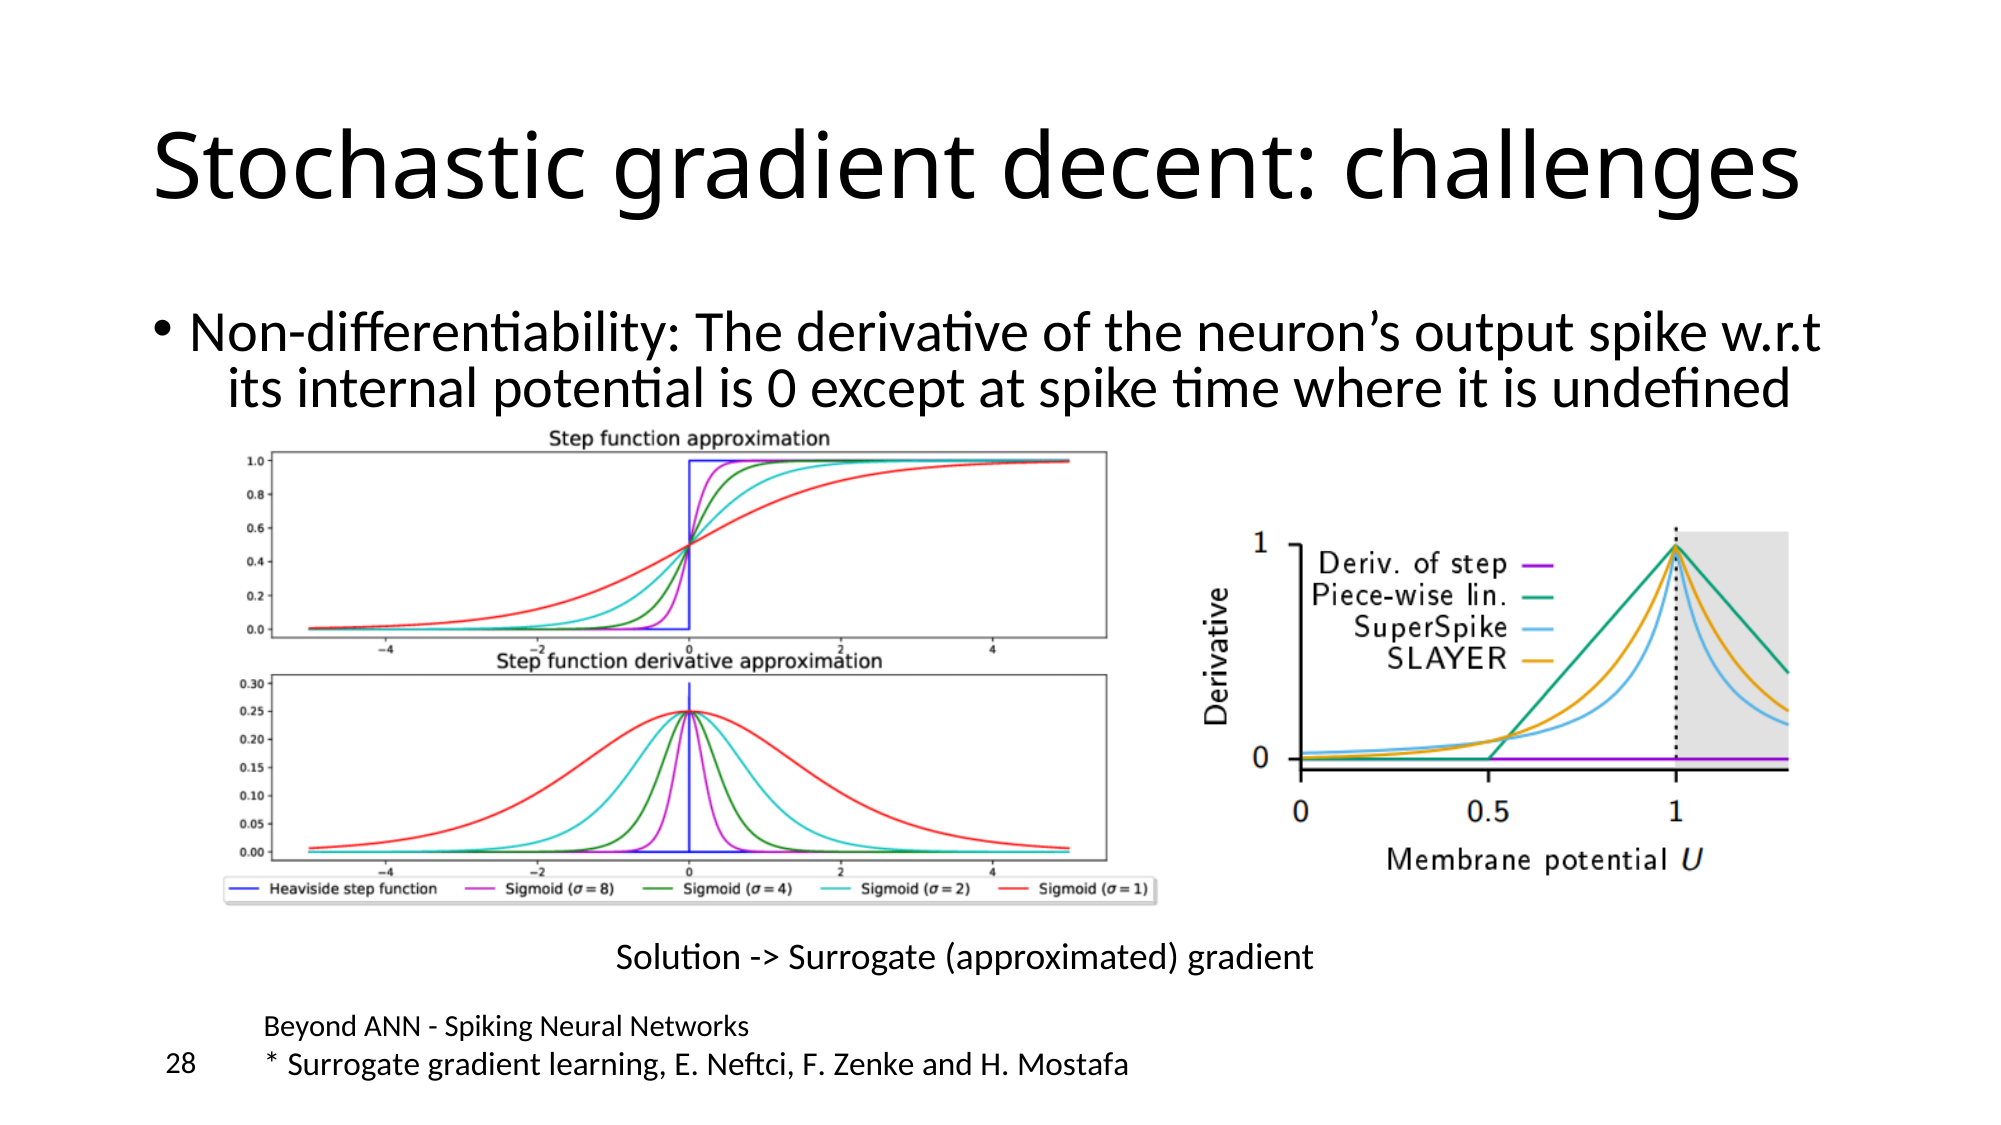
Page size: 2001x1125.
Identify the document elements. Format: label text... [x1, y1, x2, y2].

list Non-differentiability: The derivative of the neuron’s output spike w.r.t its internal potential is 0 except at spike time where it is undefined [137, 299, 1863, 1014]
text_box [0, 999, 244, 1125]
text_box Solution -> Surrogate (approximated) gradient [601, 925, 1330, 985]
title Stochastic gradient decent: challenges [137, 59, 1863, 278]
picture [1192, 518, 1804, 888]
text_box Beyond ANN - Spiking Neural Networks * Surrogate gradient learning, E. Neftci, F. Zenke and H. Mostafa [263, 999, 1804, 1125]
